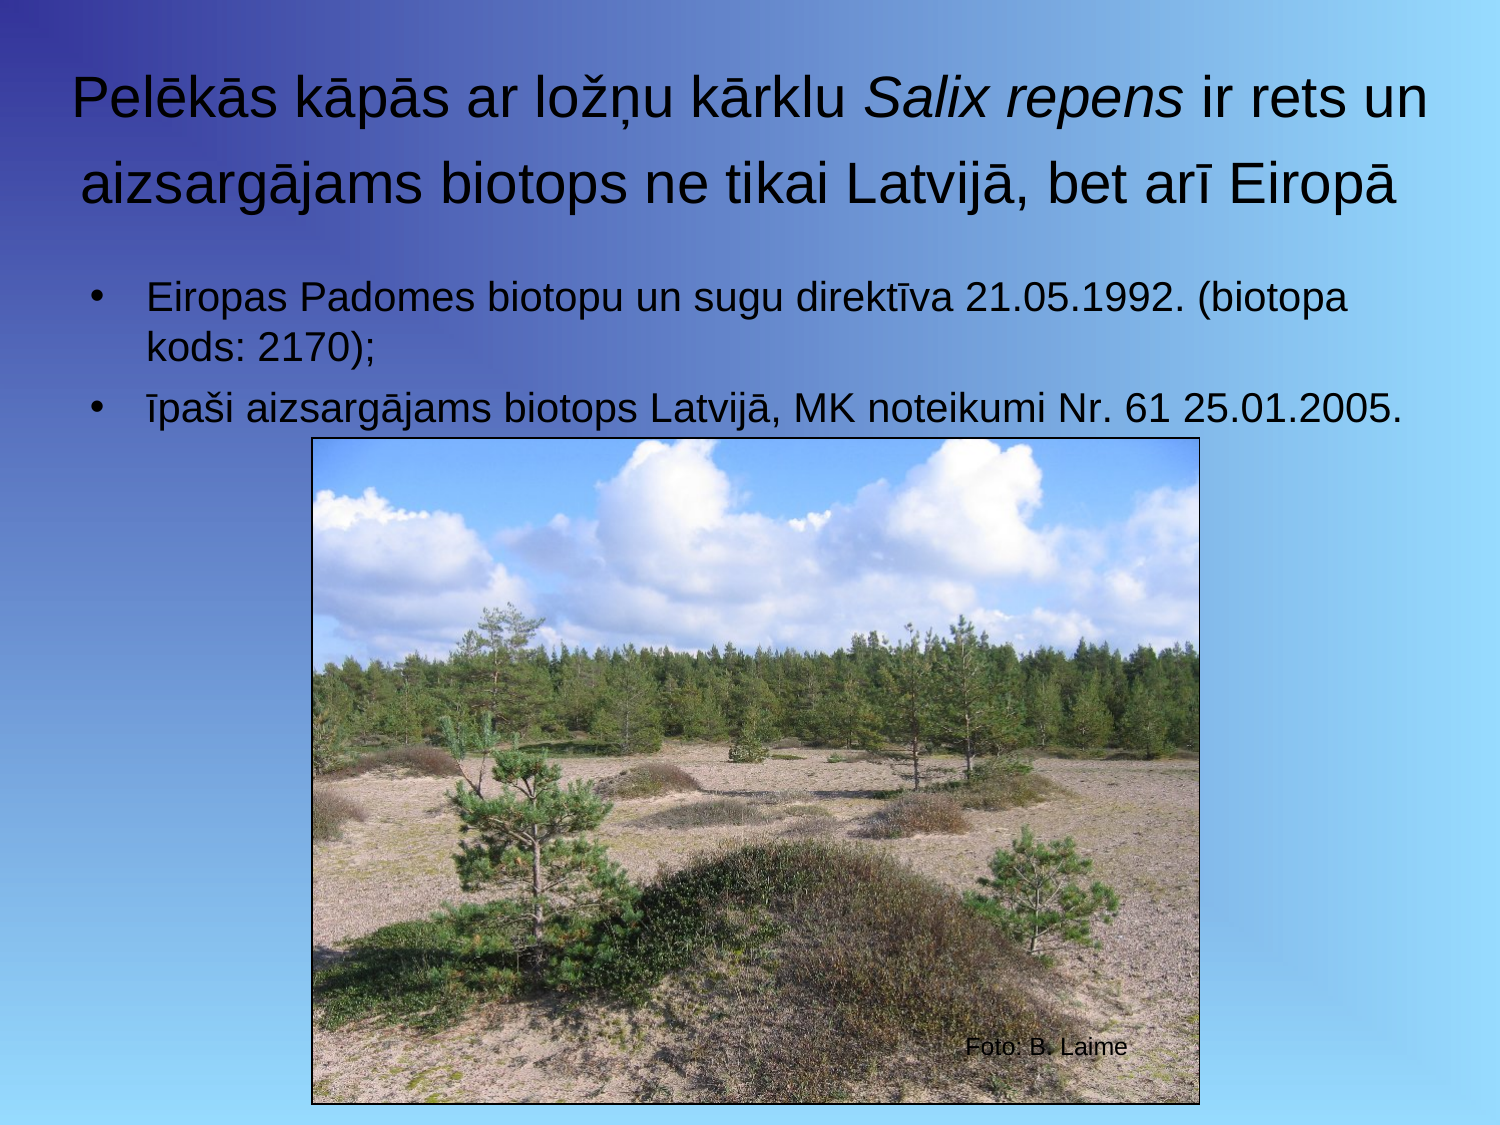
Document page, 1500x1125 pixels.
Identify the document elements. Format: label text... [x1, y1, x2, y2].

text_box Foto: B. Laime [950, 1023, 1144, 1069]
title Pelēkās kāpās ar ložņu kārklu Salix repens ir rets un aizsargājams biotops ne tikai Latvijā, bet arī Eiropā [41, 45, 1459, 233]
picture [0, 0, 1500, 1125]
list Eiropas Padomes biotopu un sugu direktīva 21.05.1992. (biotopa kods: 2170); īpaši aizsargājams biotops Latvijā, MK noteikumi Nr. 61 25.01.2005. [75, 262, 1426, 445]
